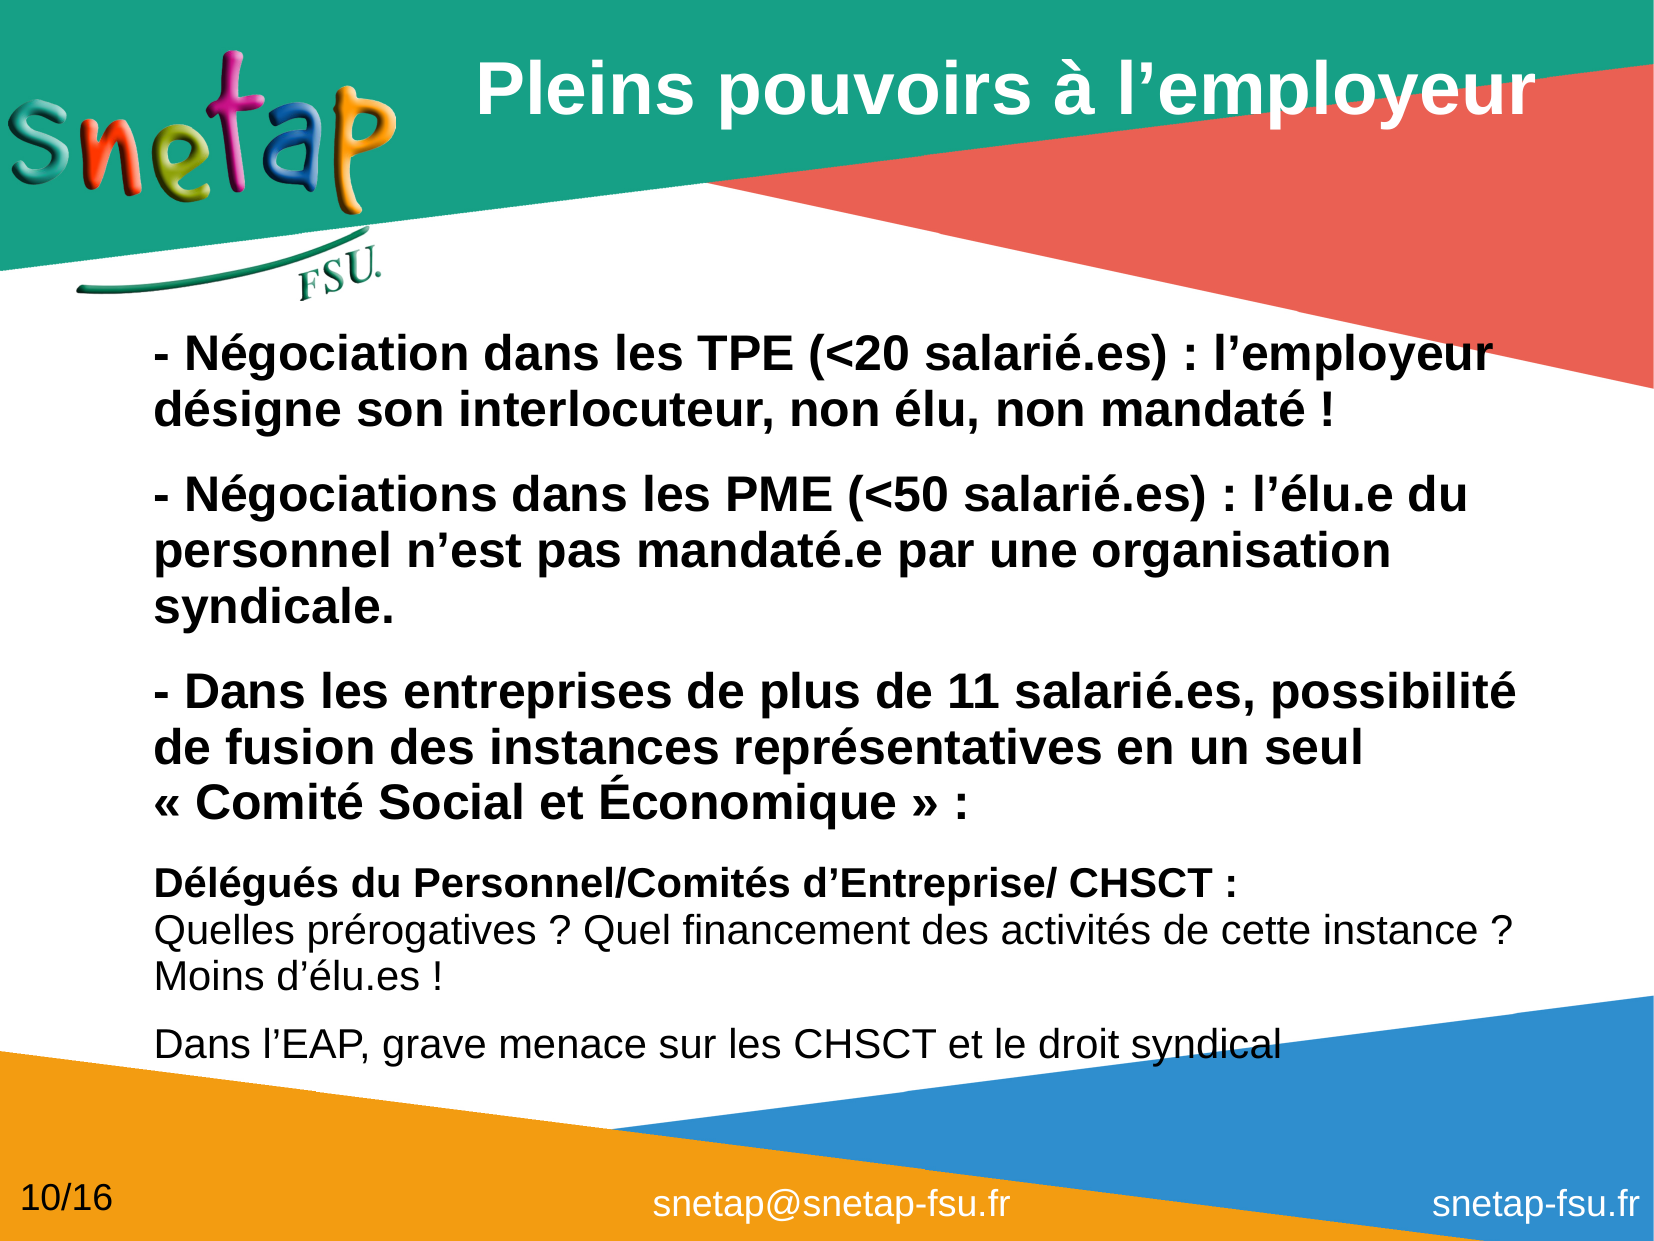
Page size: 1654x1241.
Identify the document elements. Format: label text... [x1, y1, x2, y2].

list - Négociation dans les TPE (<20 salarié.es) : l’employeur désigne son interlocuteur, non élu, non mandaté ! - Négociations dans les PME (<50 salarié.es) : l’élu.e du personnel n’est pas mandaté.e par une organisation syndicale. - Dans les entreprises de plus de 11 salarié.es, possibilité de fusion des instances représentatives en un seul « Comité Social et Économique » : Délégués du Personnel/Comités d’Entreprise/ CHSCT : Quelles prérogatives ? Quel financement des activités de cette instance ? Moins d’élu.es ! Dans l’EAP, grave menace sur les CHSCT et le droit syndical [82, 325, 1571, 1241]
picture [0, 0, 1654, 1241]
text_box Pleins pouvoirs à l’employeur [460, 0, 1654, 237]
picture [1571, 1206, 1581, 1214]
